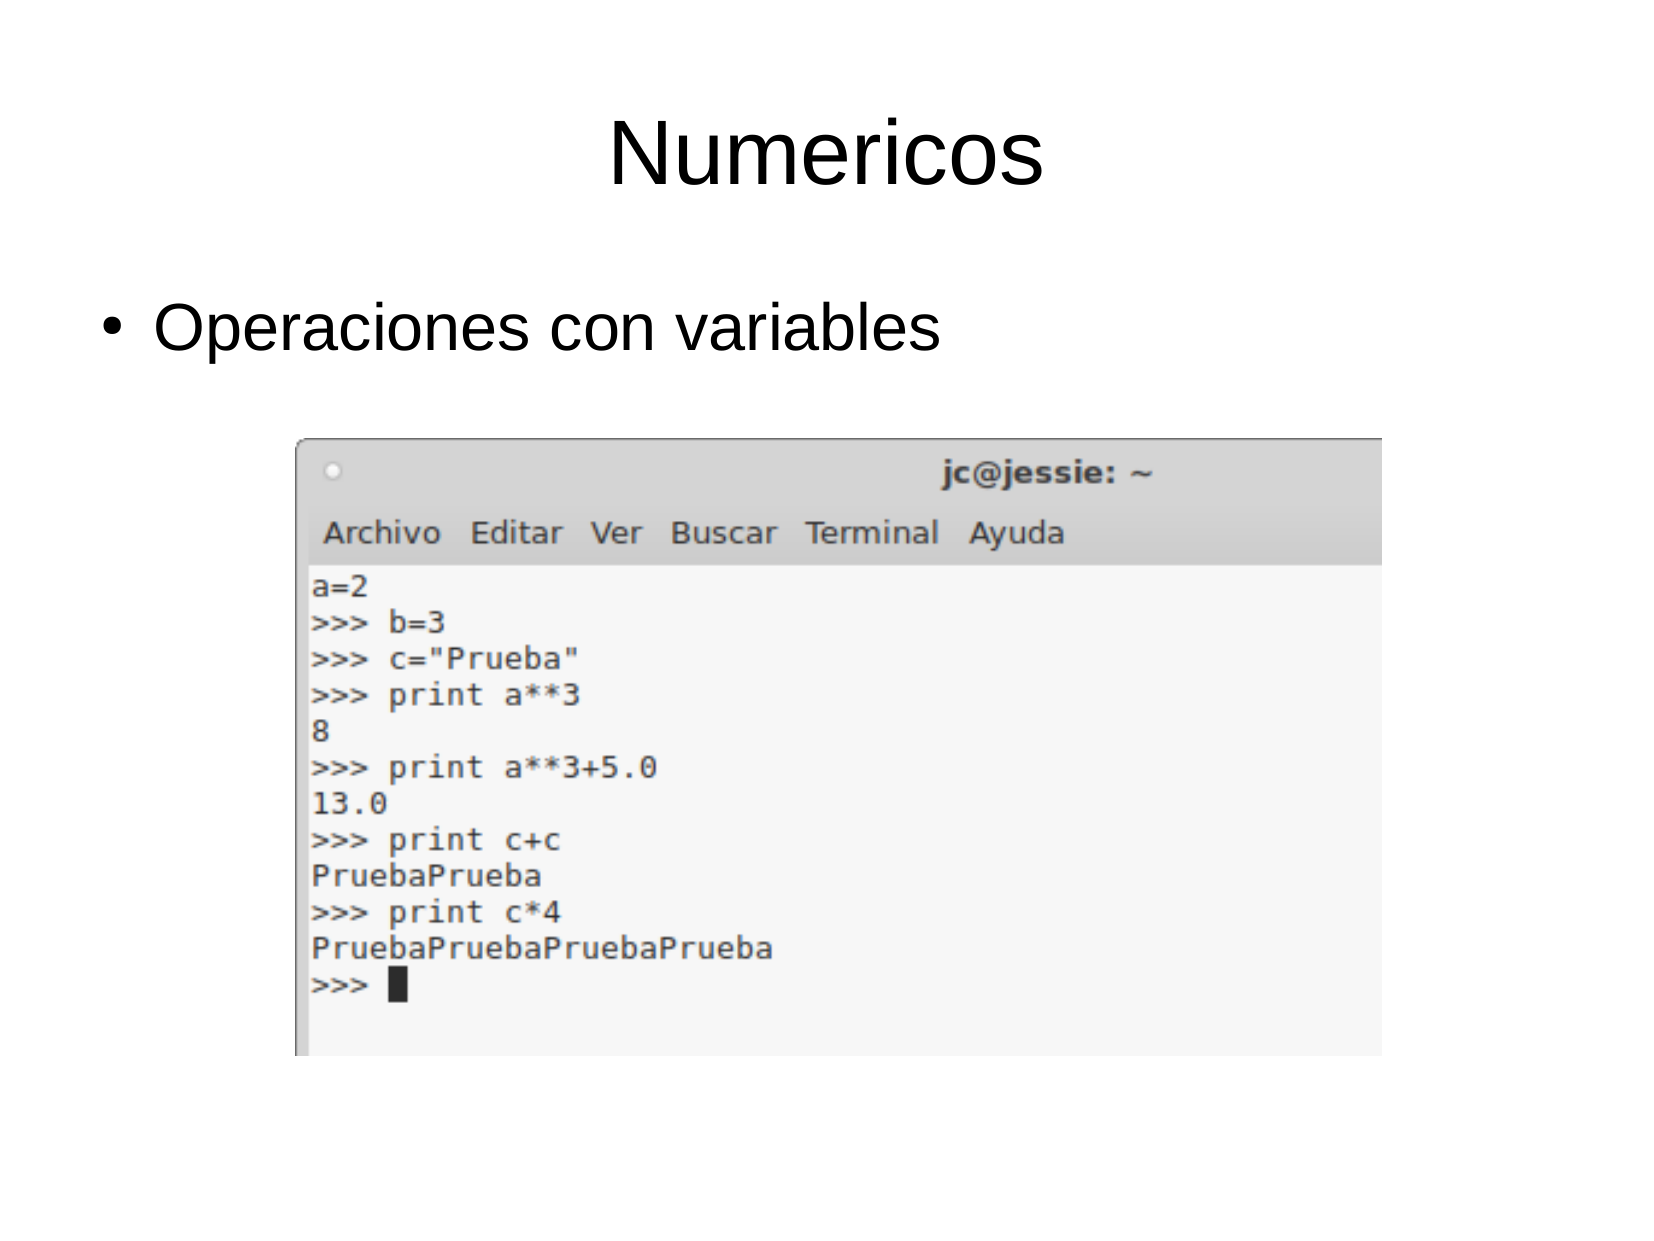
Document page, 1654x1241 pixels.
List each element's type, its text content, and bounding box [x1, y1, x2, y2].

list Operaciones con variables [82, 290, 1571, 426]
title Numericos [82, 49, 1571, 257]
picture [295, 438, 1382, 1056]
